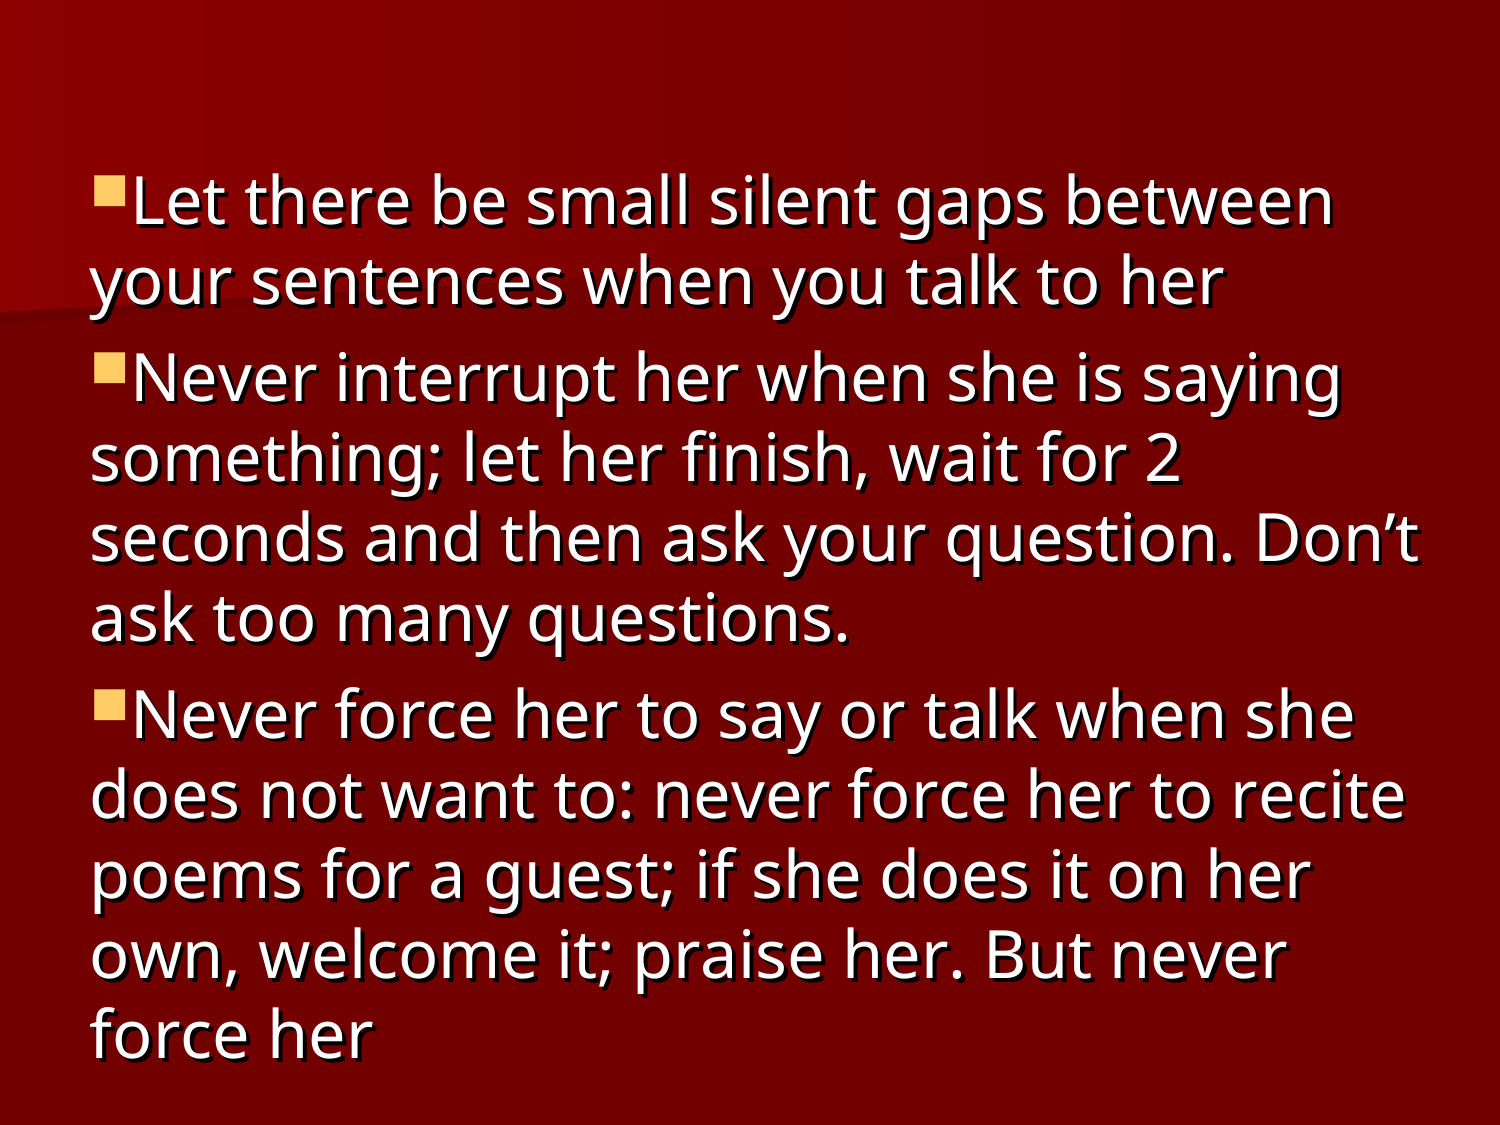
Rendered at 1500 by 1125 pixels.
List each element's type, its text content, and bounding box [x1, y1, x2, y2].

list Let there be small silent gaps between your sentences when you talk to her Never interrupt her when she is saying something; let her finish, wait for 2 seconds and then ask your question. Don’t ask too many questions. Never force her to say or talk when she does not want to: never force her to recite poems for a guest; if she does it on her own, welcome it; praise her. But never force her [74, 149, 1463, 1125]
